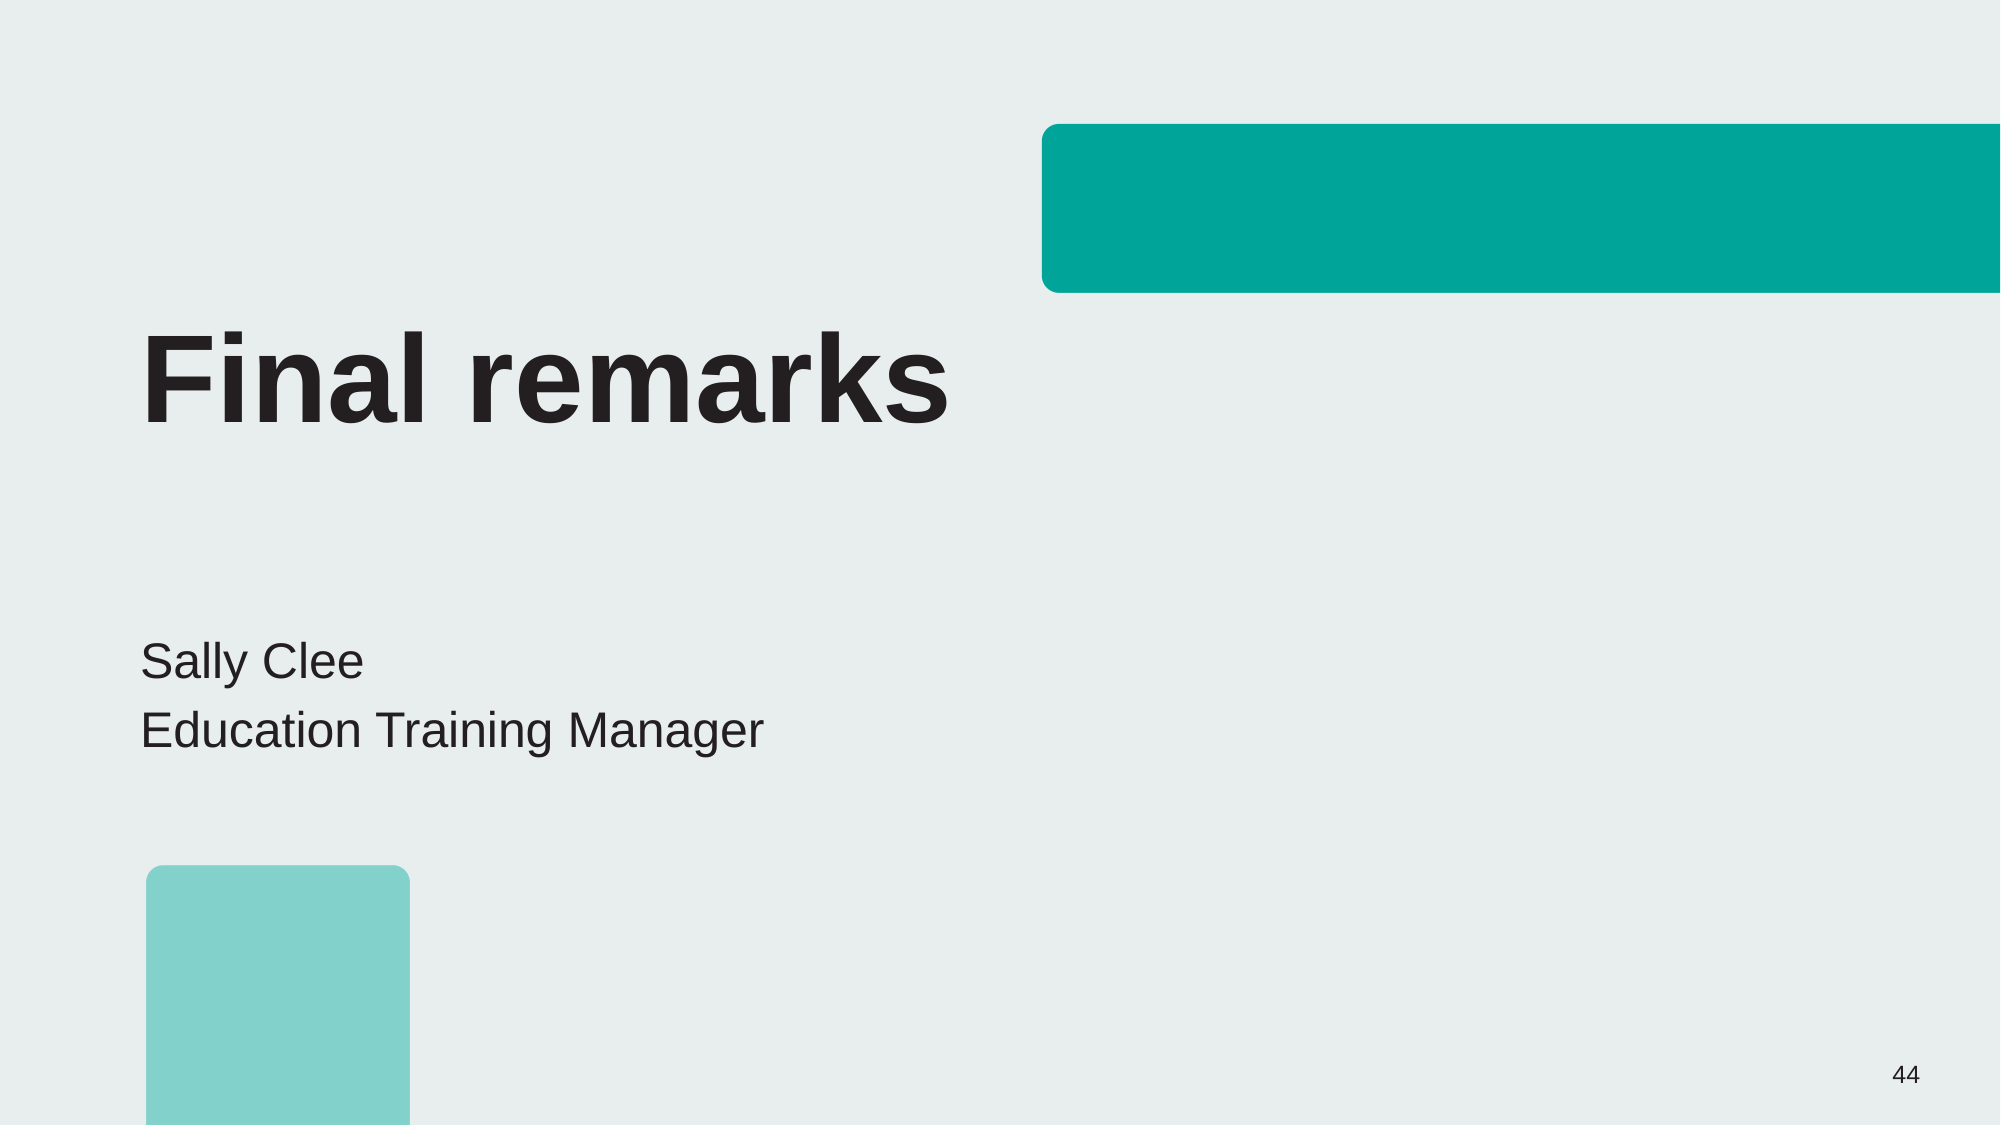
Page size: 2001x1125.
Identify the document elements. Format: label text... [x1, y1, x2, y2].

list Final remarks [140, 314, 1073, 572]
list Sally Clee Education Training Manager [140, 640, 779, 788]
